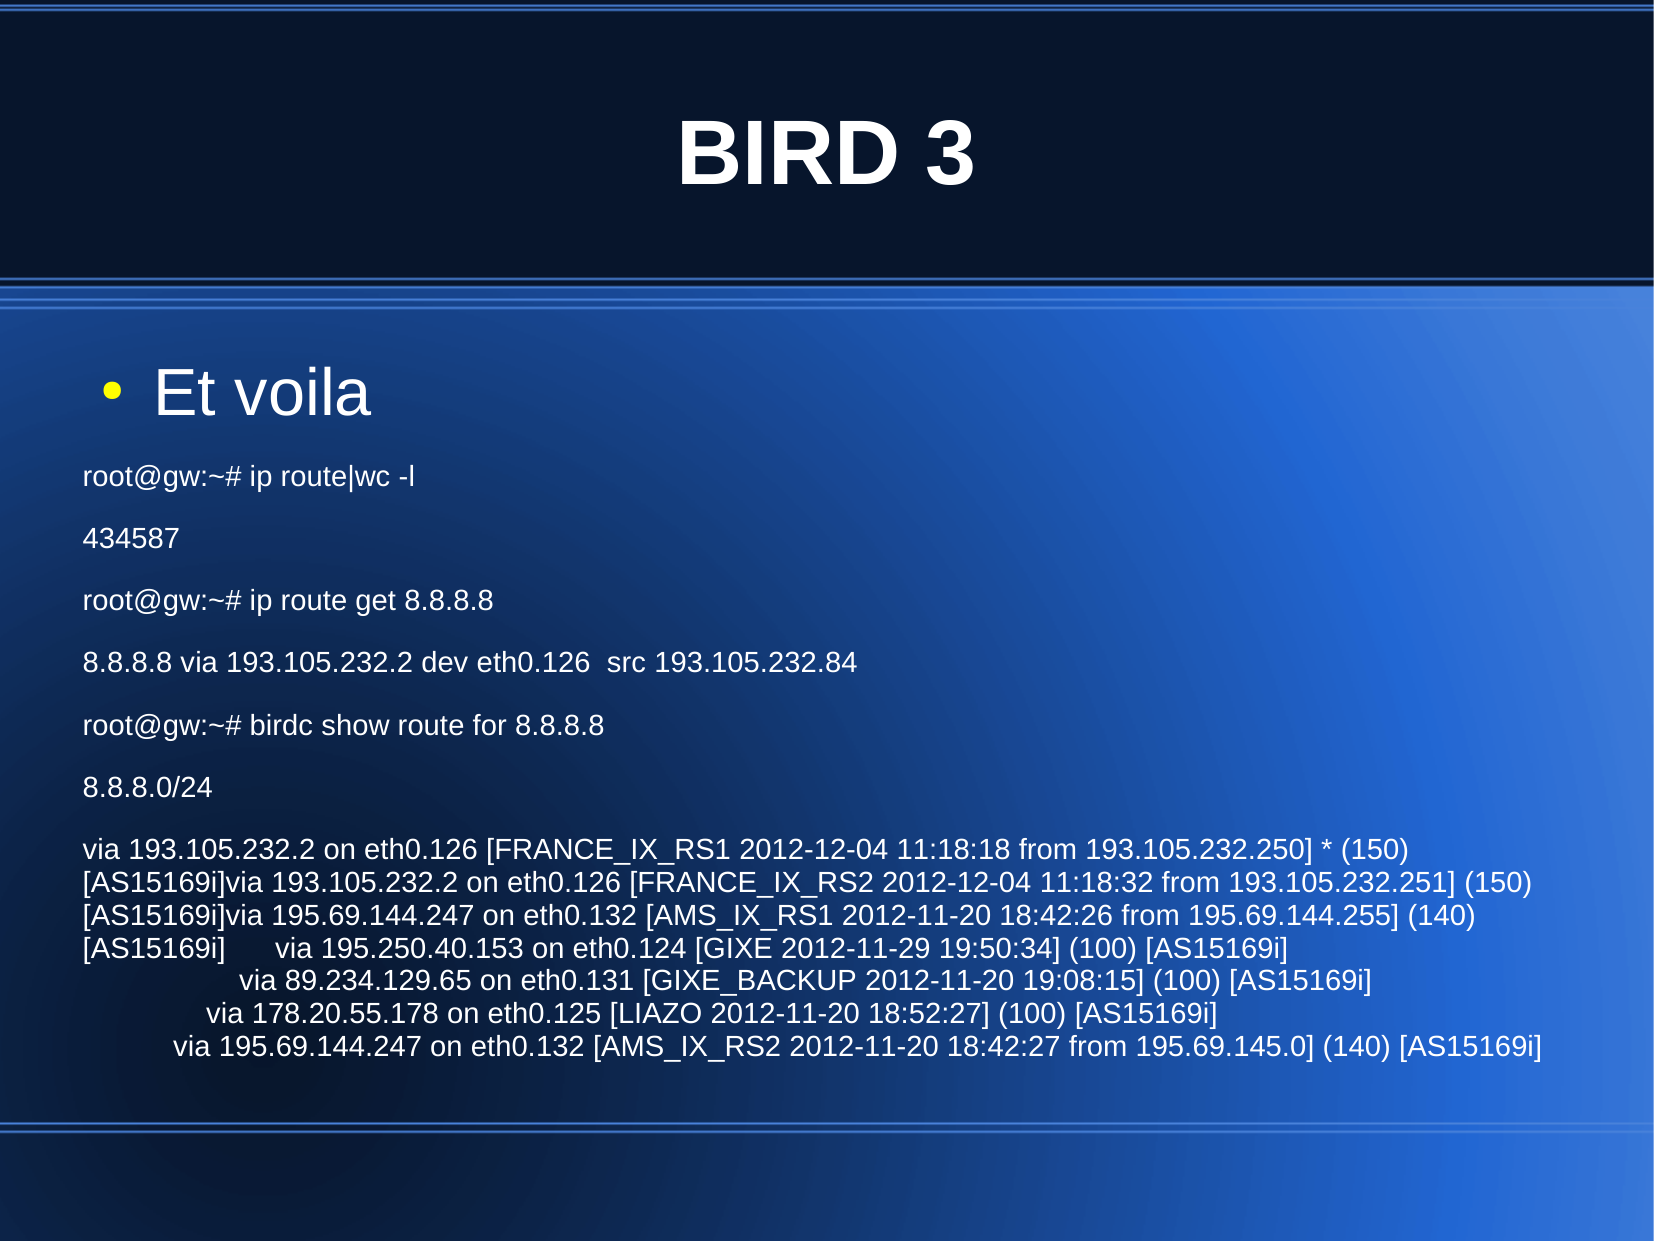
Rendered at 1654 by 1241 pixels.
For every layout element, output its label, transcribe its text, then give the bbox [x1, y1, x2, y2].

picture [0, 0, 1654, 1241]
list Et voila root@gw:~# ip route|wc -l 434587 root@gw:~# ip route get 8.8.8.8 8.8.8.8 via 193.105.232.2 dev eth0.126 src 193.105.232.84 root@gw:~# birdc show route for 8.8.8.8 8.8.8.0/24 via 193.105.232.2 on eth0.126 [FRANCE_IX_RS1 2012-12-04 11:18:18 from 193.105.232.250] * (150) [AS15169i]via 193.105.232.2 on eth0.126 [FRANCE_IX_RS2 2012-12-04 11:18:32 from 193.105.232.251] (150) [AS15169i]via 195.69.144.247 on eth0.132 [AMS_IX_RS1 2012-11-20 18:42:26 from 195.69.144.255] (140) [AS15169i] via 195.250.40.153 on eth0.124 [GIXE 2012-11-29 19:50:34] (100) [AS15169i] via 89.234.129.65 on eth0.131 [GIXE_BACKUP 2012-11-20 19:08:15] (100) [AS15169i] via 178.20.55.178 on eth0.125 [LIAZO 2012-11-20 18:52:27] (100) [AS15169i] via 195.69.144.247 on eth0.132 [AMS_IX_RS2 2012-11-20 18:42:27 from 195.69.145.0] (140) [AS15169i] [82, 355, 1571, 1241]
title BIRD 3 [82, 56, 1571, 250]
